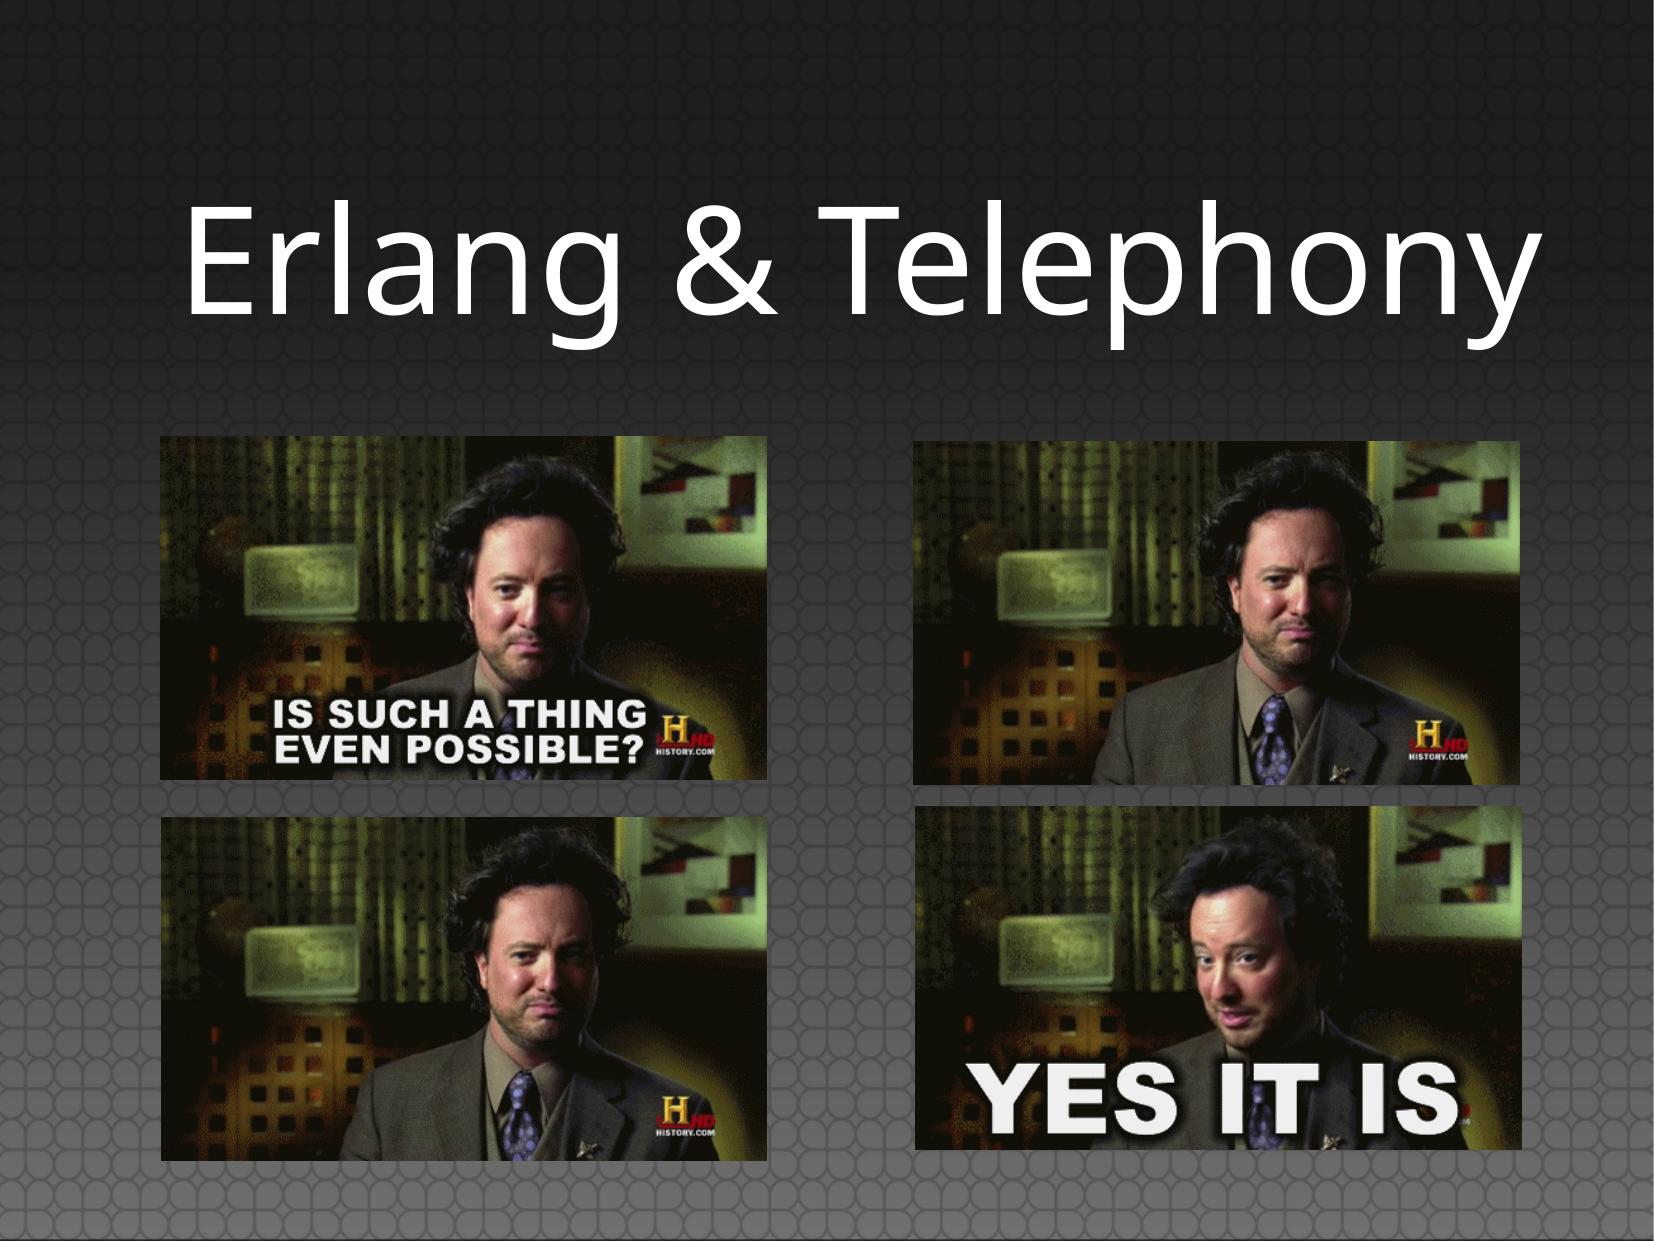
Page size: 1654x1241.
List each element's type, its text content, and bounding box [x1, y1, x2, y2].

text_box Erlang & Telephony [77, 146, 1559, 337]
picture [0, 0, 1654, 1241]
